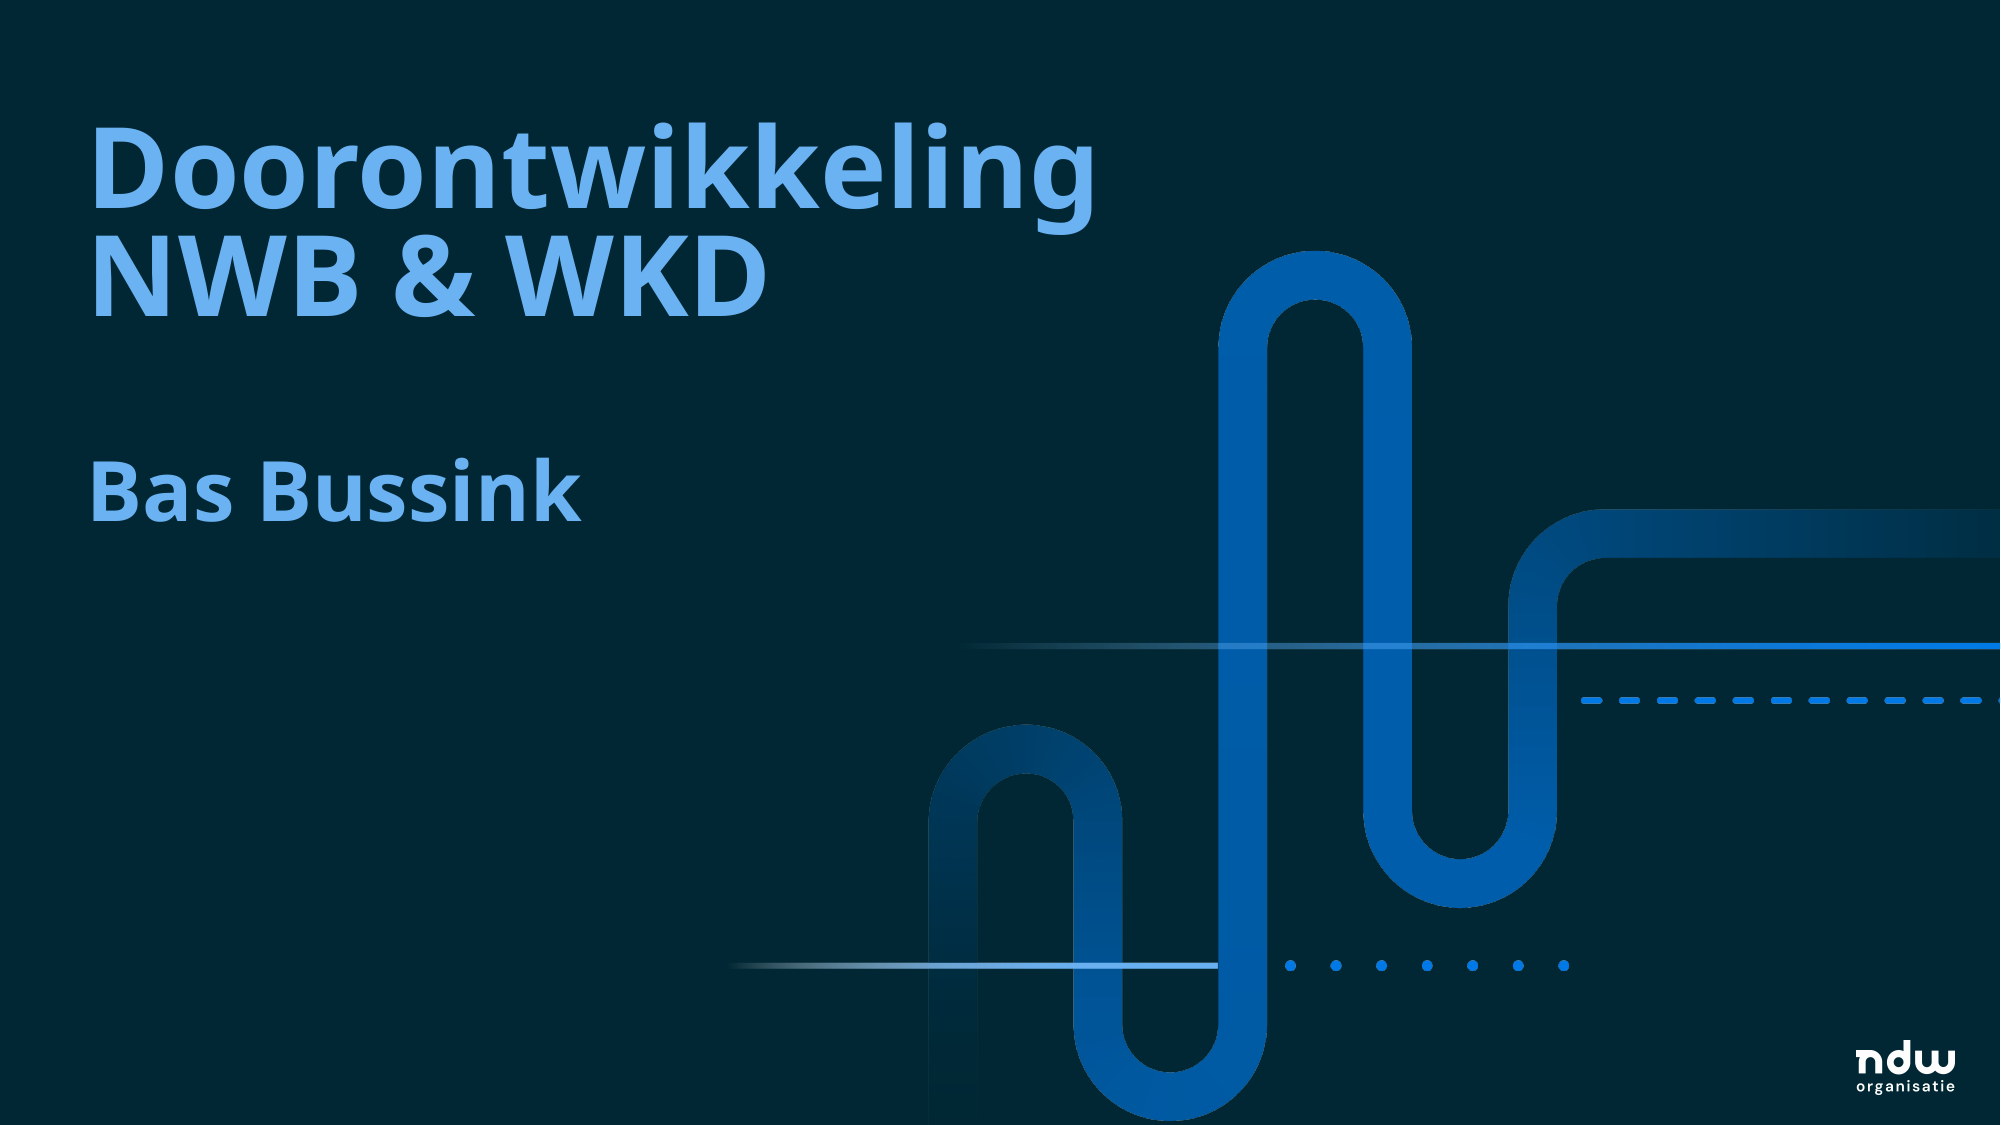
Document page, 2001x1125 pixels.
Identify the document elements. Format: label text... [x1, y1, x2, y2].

title Doorontwikkeling NWB & WKD Bas Bussink [71, 77, 1321, 583]
